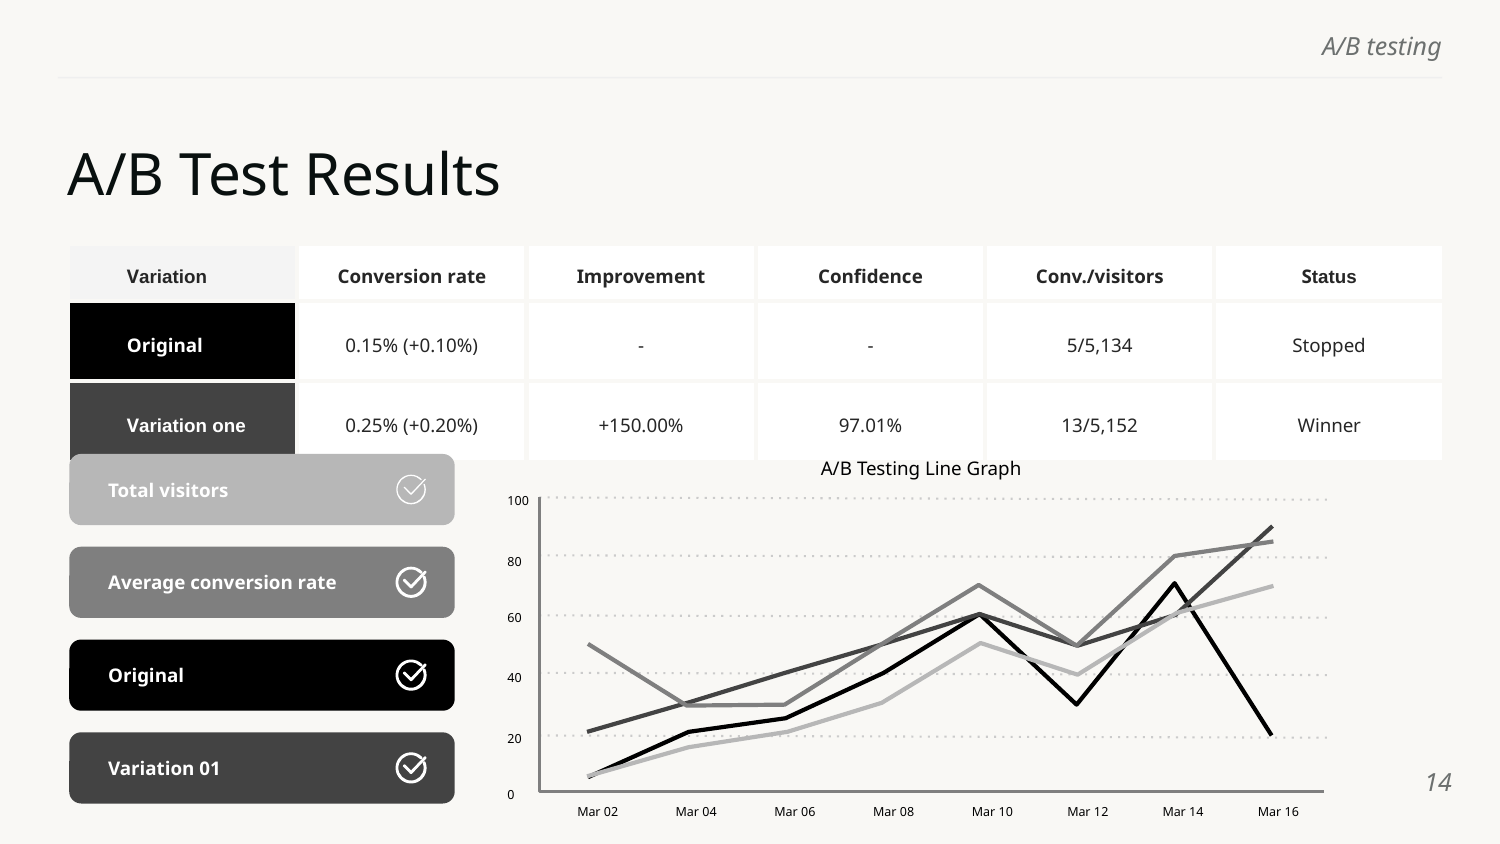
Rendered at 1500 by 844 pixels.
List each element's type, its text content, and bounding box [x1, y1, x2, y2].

table_cell - [529, 303, 754, 379]
table_cell Stopped [1216, 303, 1442, 379]
text_box Original [69, 639, 455, 711]
text_box 60 [492, 602, 538, 628]
table_cell Variation one [70, 383, 295, 459]
text_box 100 [492, 485, 552, 511]
text_box [396, 753, 426, 783]
table_cell Original [70, 303, 295, 379]
table_cell - [758, 303, 983, 379]
table_cell 13/5,152 [987, 383, 1212, 460]
text_box 80 [492, 545, 538, 571]
text_box Mar 12 [1052, 796, 1126, 821]
text_box Mar 06 [759, 796, 836, 821]
text_box [396, 567, 426, 598]
text_box 40 [492, 662, 538, 688]
text_box Mar 04 [660, 796, 736, 821]
text_box [396, 660, 426, 690]
table_cell 97.01% [758, 383, 983, 460]
text_box 0 [492, 779, 538, 805]
table_cell 0.15% (+0.10%) [299, 303, 524, 379]
table_header Conv./visitors [987, 246, 1212, 299]
table_header Conversion rate [299, 246, 524, 299]
text_box Variation 01 [69, 732, 455, 804]
text_box Mar 02 [562, 796, 636, 821]
table_cell 5/5,134 [987, 303, 1212, 379]
text_box Mar 08 [858, 796, 941, 821]
table_header Status [1216, 246, 1442, 299]
title A/B Test Results [67, 136, 1452, 213]
table_cell 0.25% (+0.20%) [299, 383, 524, 460]
table_cell +150.00% [529, 383, 754, 460]
table_header Improvement [529, 246, 754, 299]
text_box 60 [541, 602, 548, 628]
text_box A/B Testing Line Graph [767, 453, 1074, 478]
text_box Mar 16 [1242, 796, 1319, 821]
table_header Confidence [758, 246, 983, 299]
table_header Variation [70, 246, 295, 299]
text_box Mar 10 [956, 796, 1030, 821]
text_box 20 [541, 723, 547, 748]
slide_number <number> [1378, 757, 1452, 810]
table_cell Winner [1216, 383, 1442, 460]
text_box [396, 474, 426, 505]
text_box Mar 14 [1147, 796, 1224, 821]
text_box Total visitors [69, 453, 455, 526]
text_box 40 [541, 662, 548, 688]
text_box 20 [492, 723, 538, 748]
text_box 80 [541, 545, 548, 571]
text_box Average conversion rate [69, 546, 455, 618]
